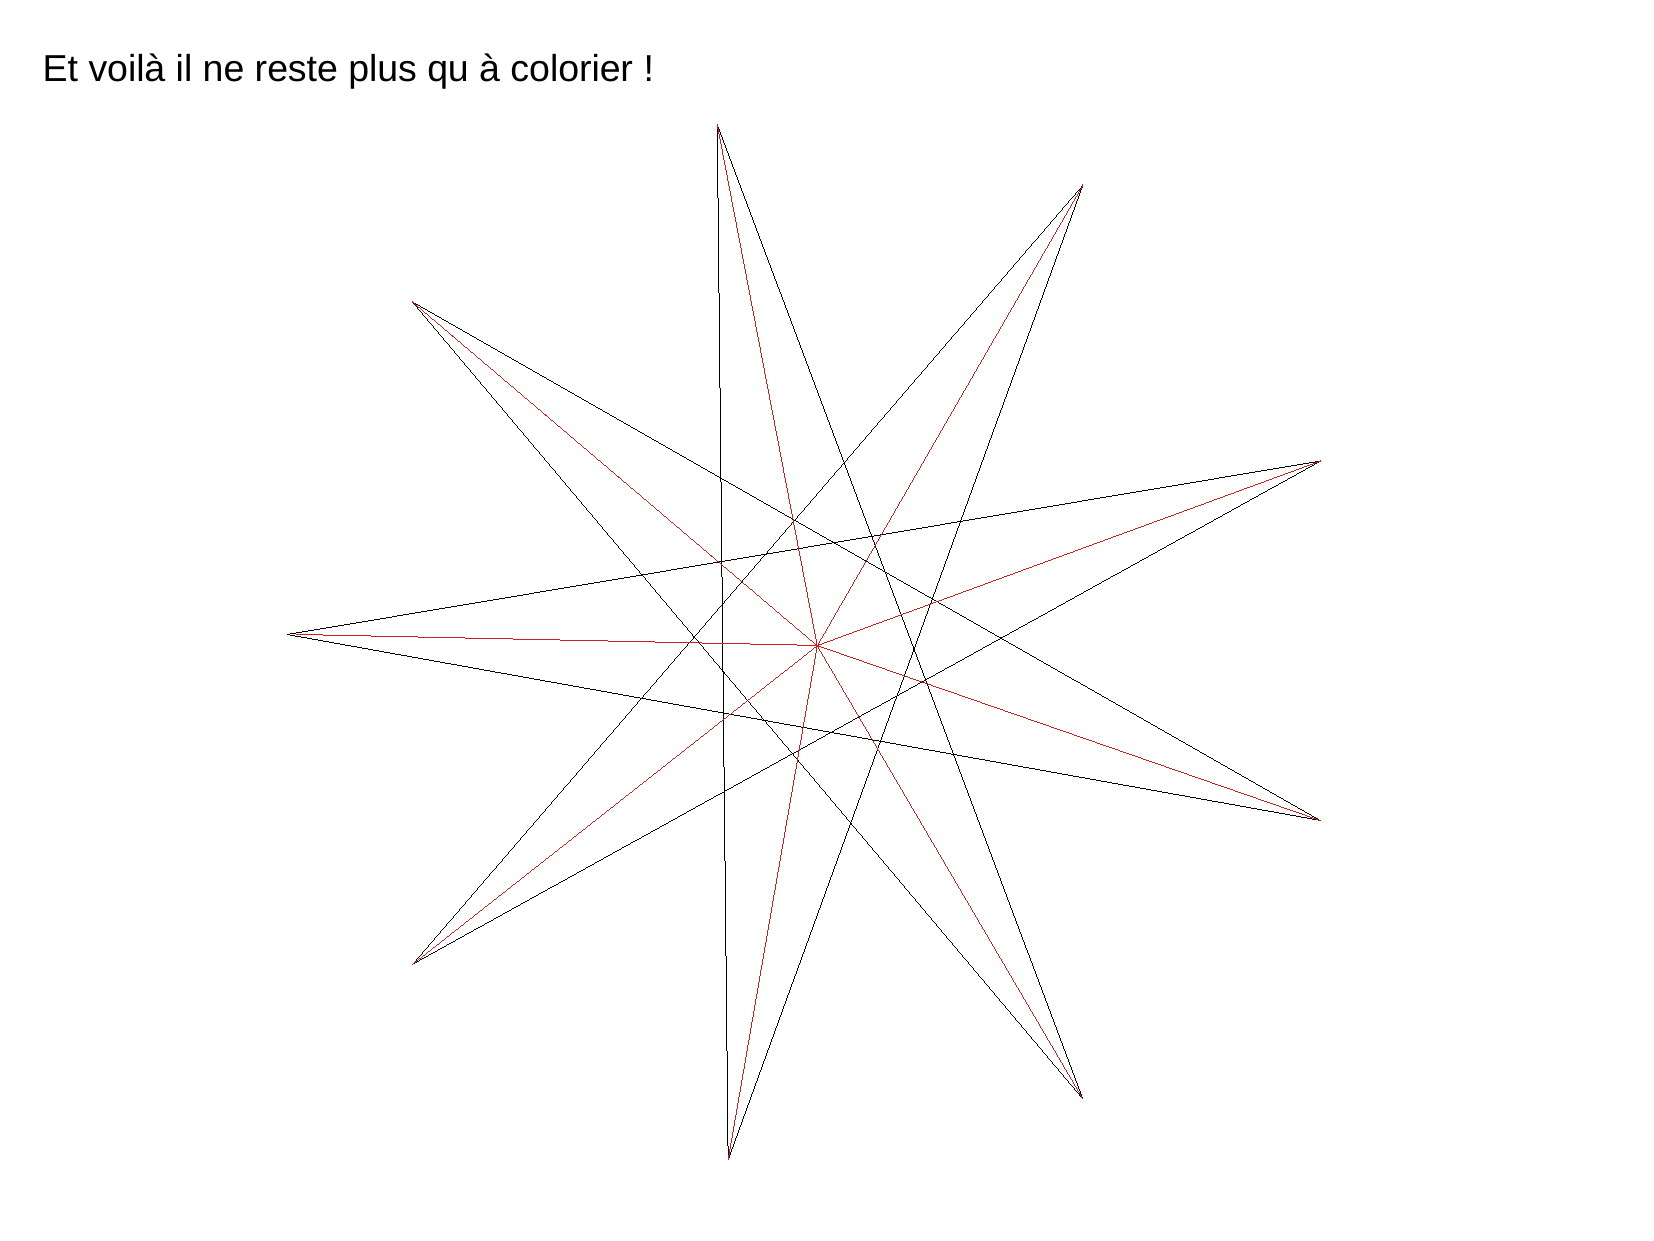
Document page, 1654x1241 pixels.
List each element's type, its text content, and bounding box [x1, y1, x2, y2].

text_box Et voilà il ne reste plus qu à colorier ! [27, 39, 796, 139]
